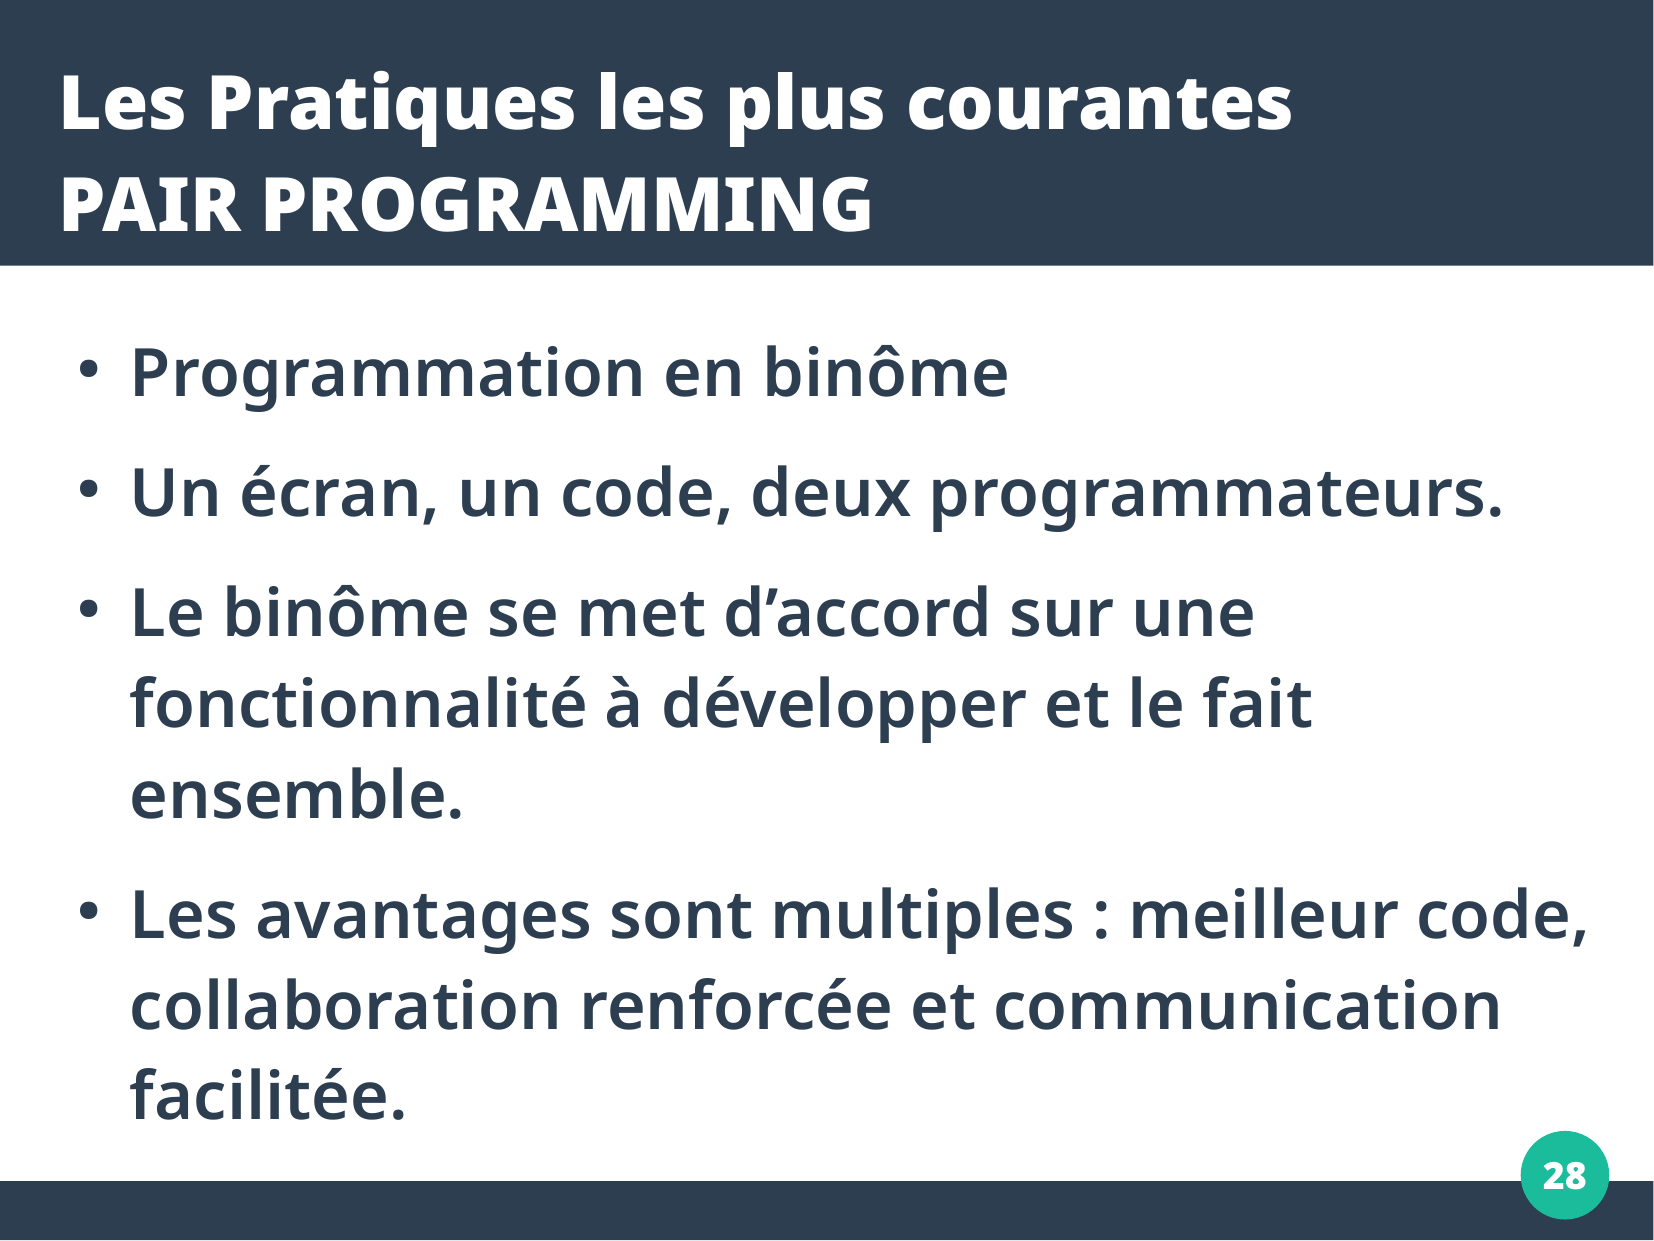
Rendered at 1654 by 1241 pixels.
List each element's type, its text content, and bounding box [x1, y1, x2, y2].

title Les Pratiques les plus courantes PAIR PROGRAMMING [59, 49, 1595, 207]
list Programmation en binôme Un écran, un code, deux programmateurs. Le binôme se met d’accord sur une fonctionnalité à développer et le fait ensemble. Les avantages sont multiples : meilleur code, collaboration renforcée et communication facilitée. [59, 324, 1595, 1152]
